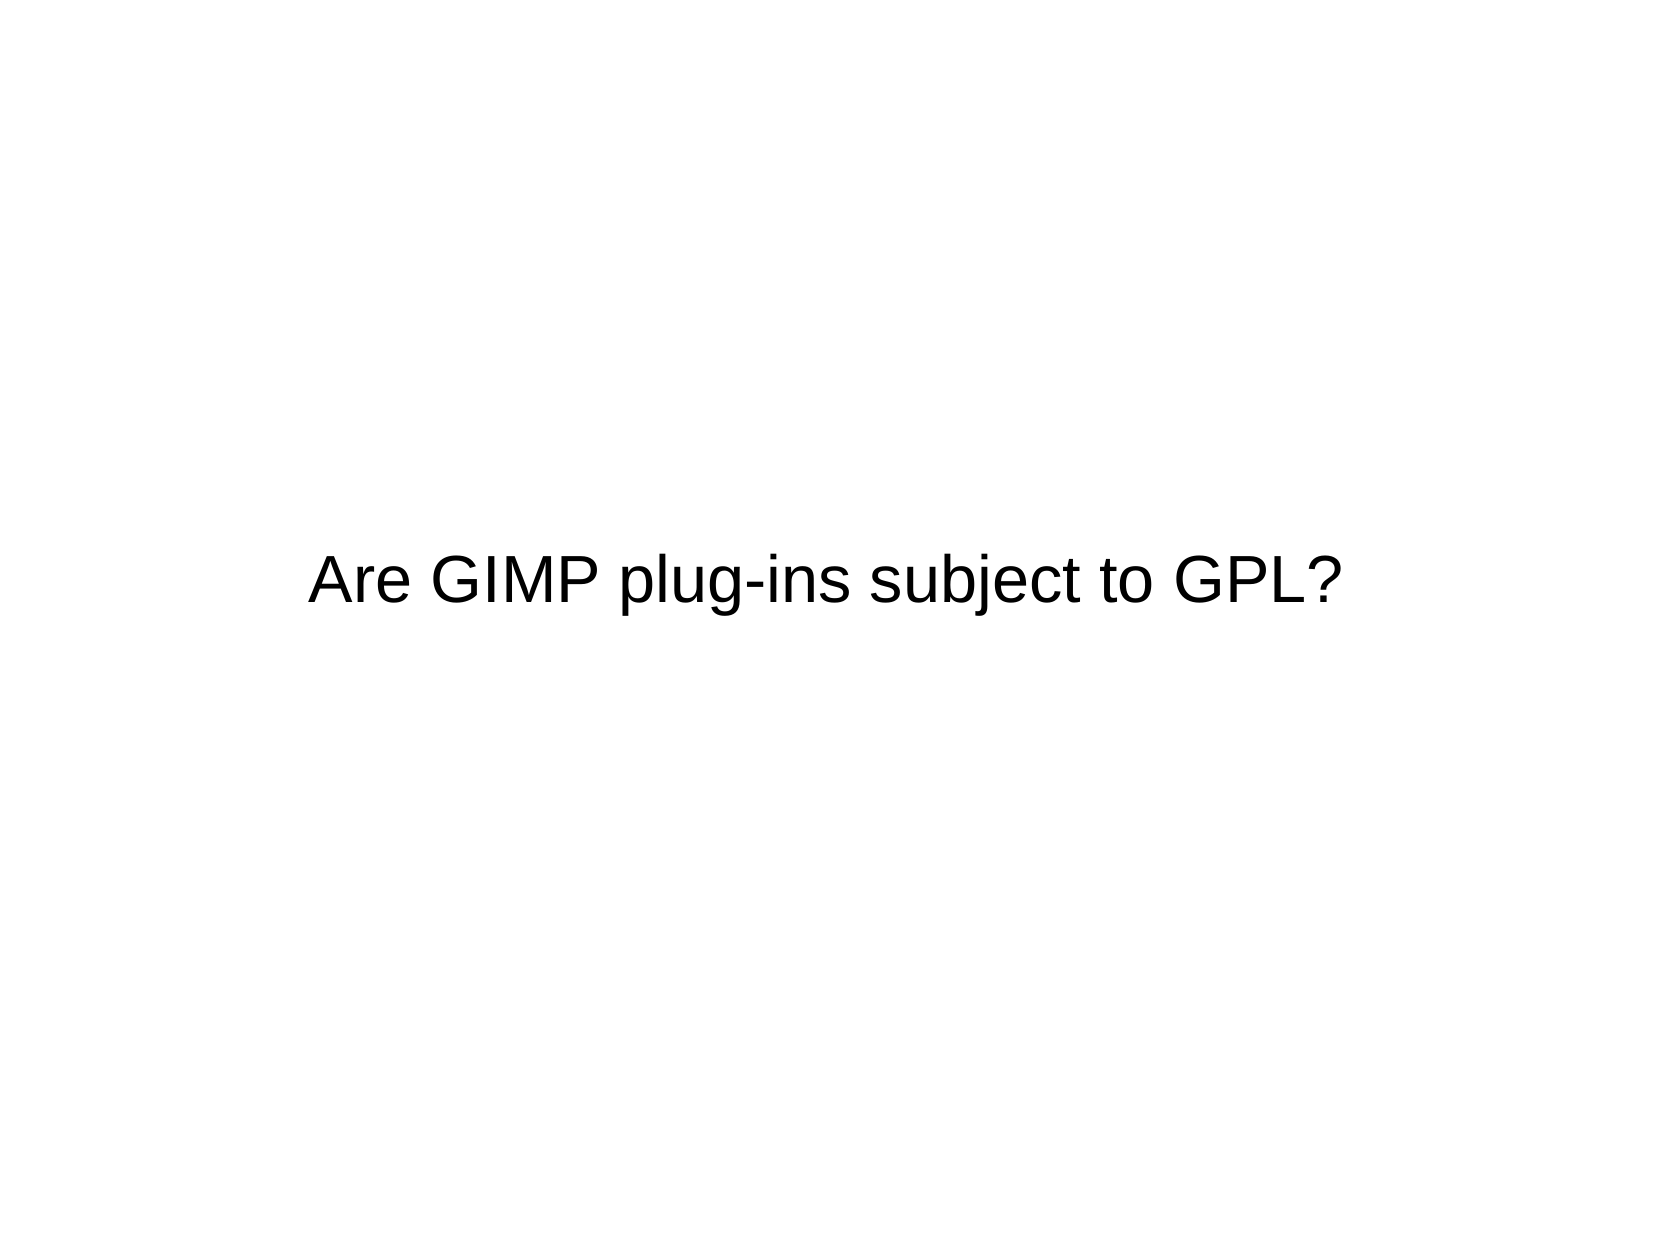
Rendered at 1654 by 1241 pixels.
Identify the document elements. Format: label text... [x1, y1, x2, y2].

subtitle Are GIMP plug-ins subject to GPL? [82, 49, 1571, 1109]
